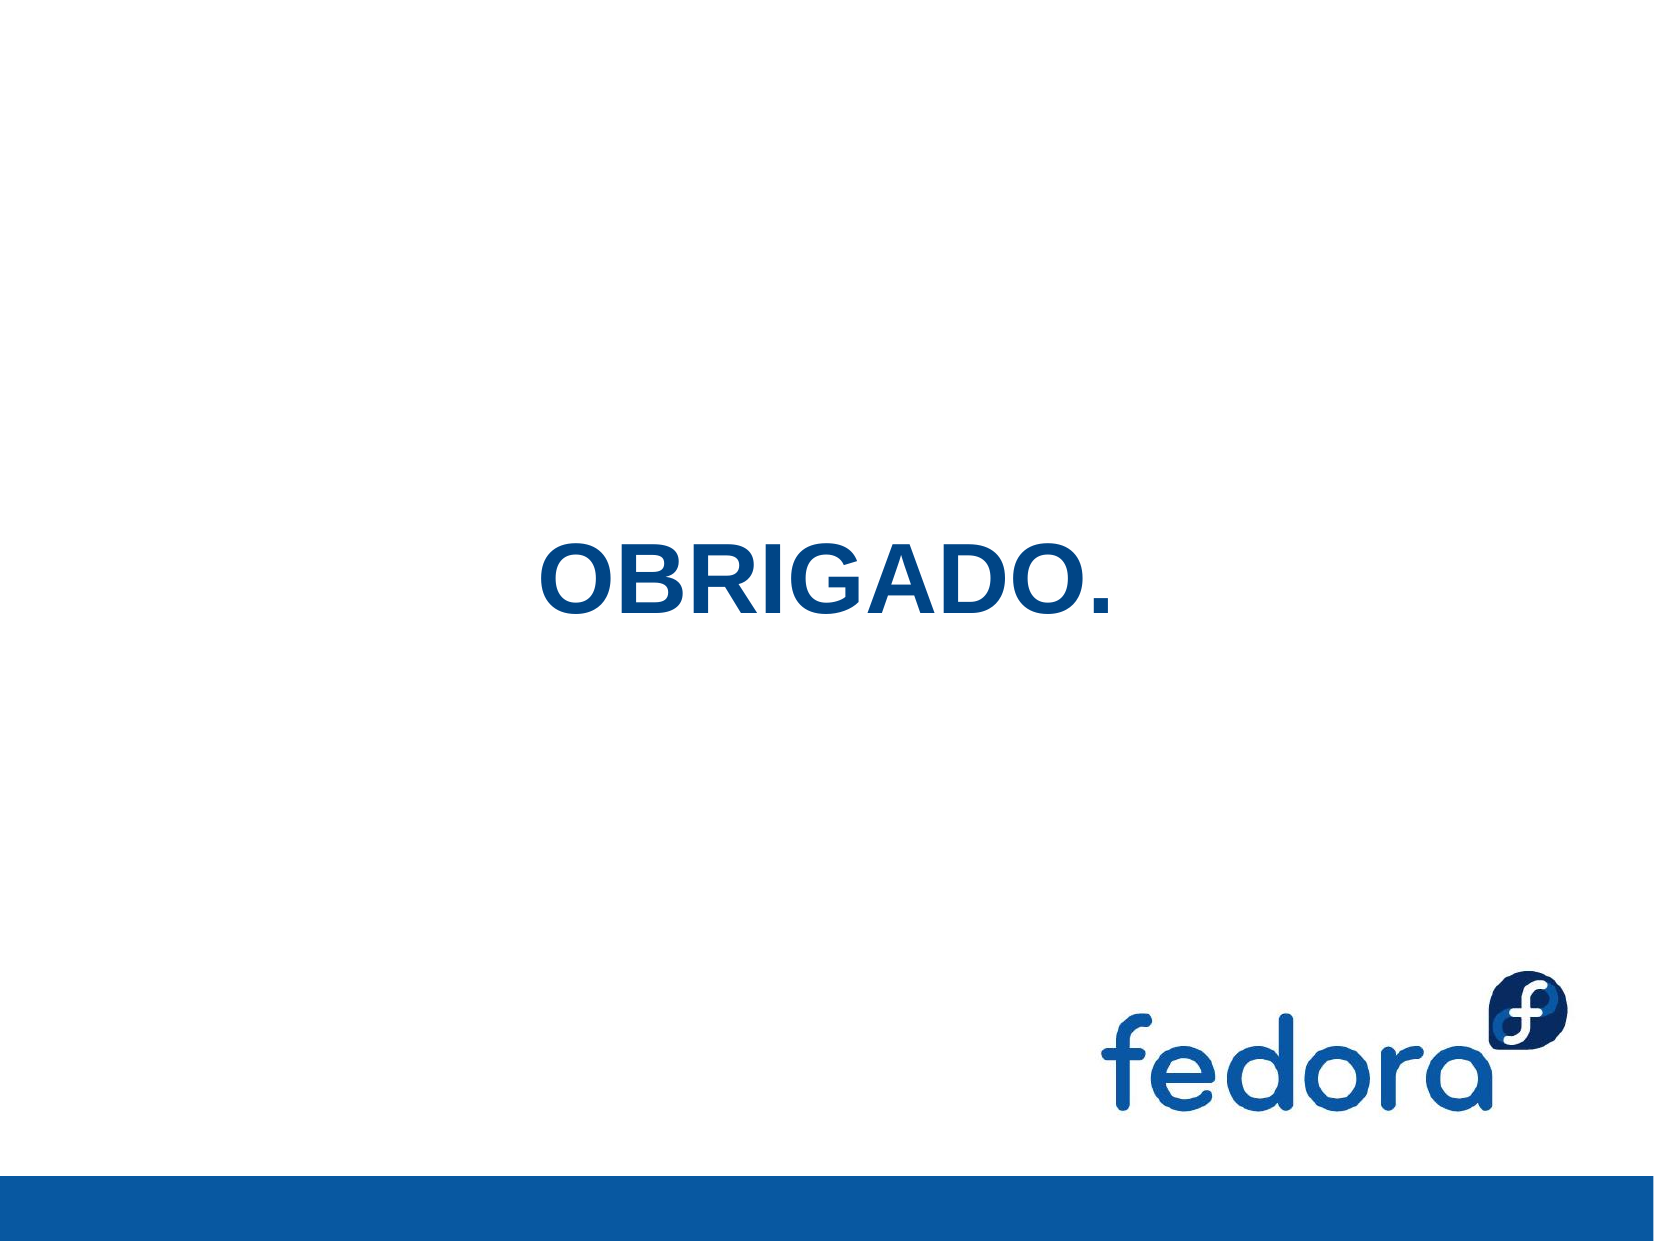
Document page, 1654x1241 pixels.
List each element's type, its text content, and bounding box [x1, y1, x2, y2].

picture [1087, 958, 1576, 1125]
title OBRIGADO. [82, 56, 1571, 1102]
picture [0, 1176, 1654, 1241]
